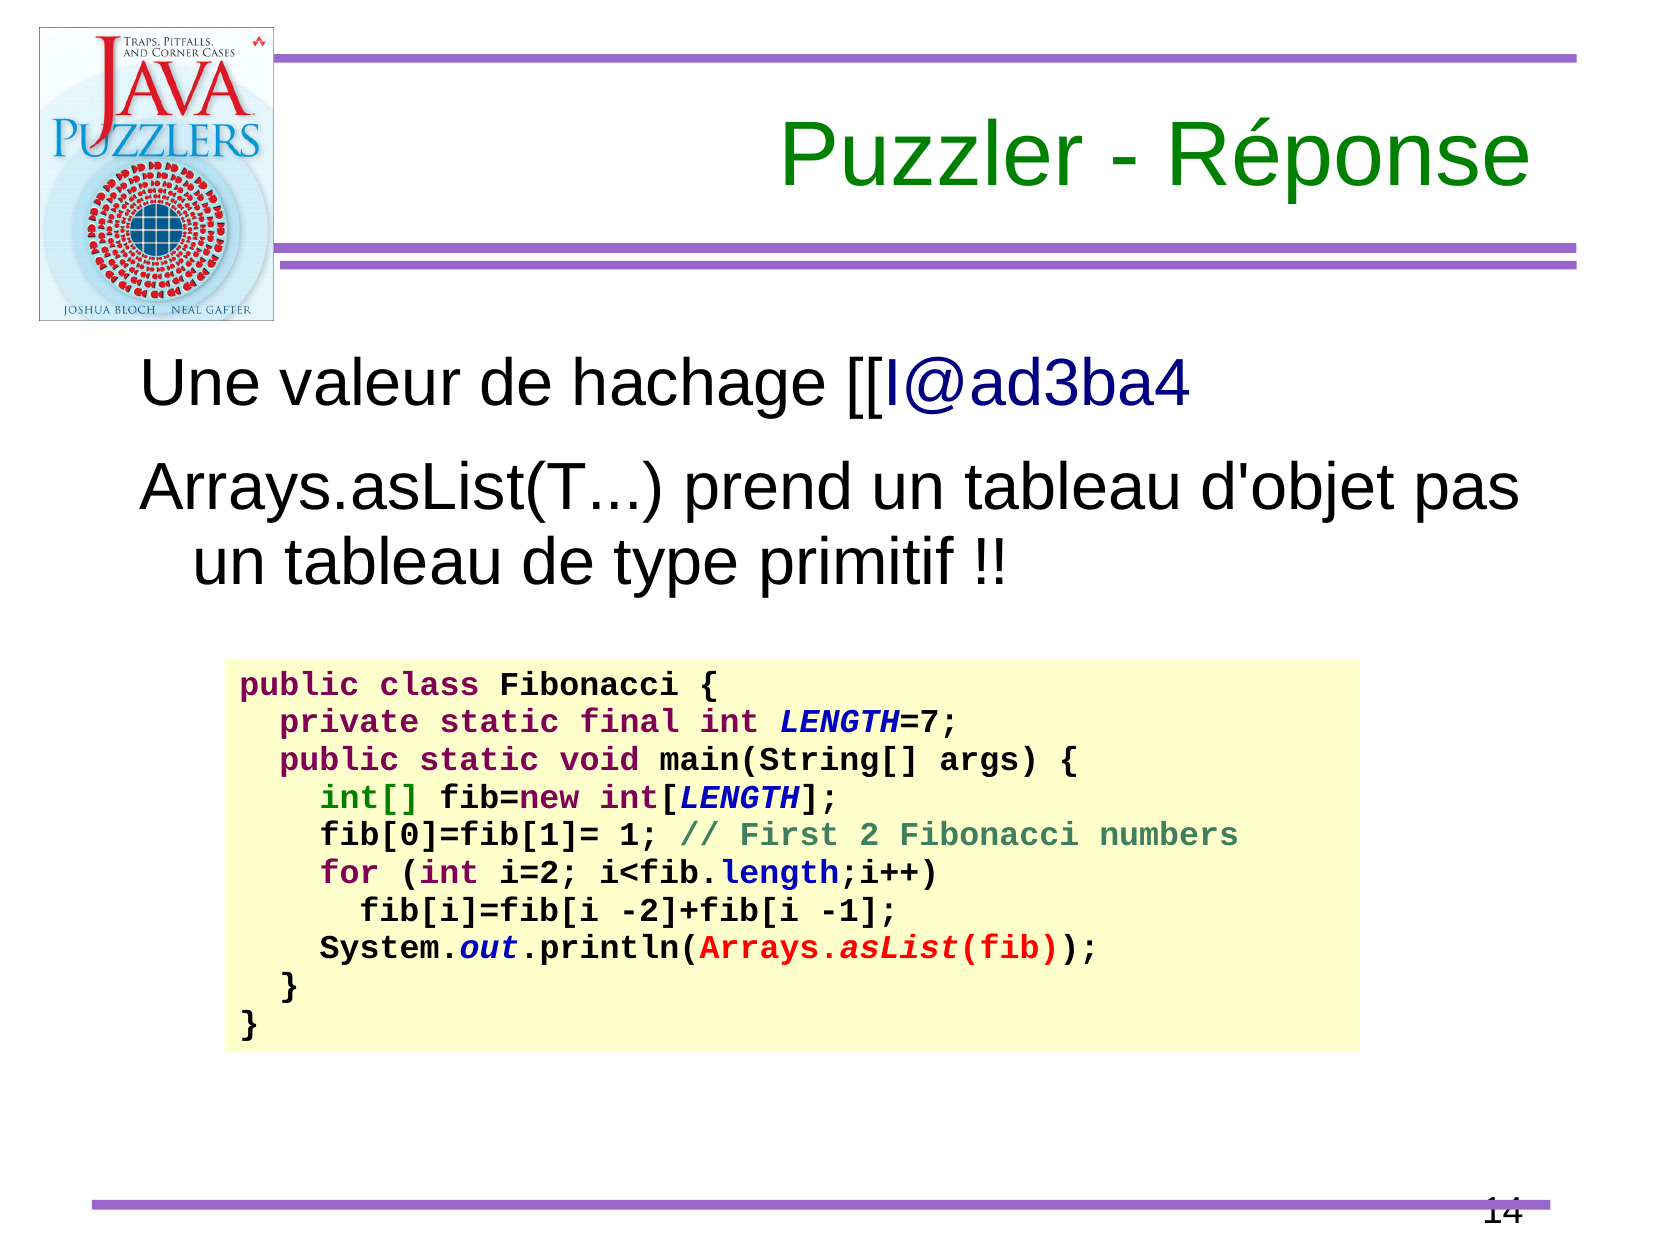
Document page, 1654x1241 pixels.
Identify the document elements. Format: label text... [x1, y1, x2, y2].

picture [39, 27, 274, 321]
title Puzzler - Réponse [274, 49, 1534, 257]
list Une valeur de hachage [[I@ad3ba4 Arrays.asList(T...) prend un tableau d'objet pas un tableau de type primitif !! [121, 344, 1534, 627]
text_box public class Fibonacci { private static final int LENGTH=7; public static void main(String[] args) { int[] fib=new int[LENGTH]; fib[0]=fib[1]= 1; // First 2 Fibonacci numbers for (int i=2; i<fib.length;i++) fib[i]=fib[i -2]+fib[i -1]; System.out.println(Arrays.asList(fib)); } } [224, 659, 1360, 1052]
